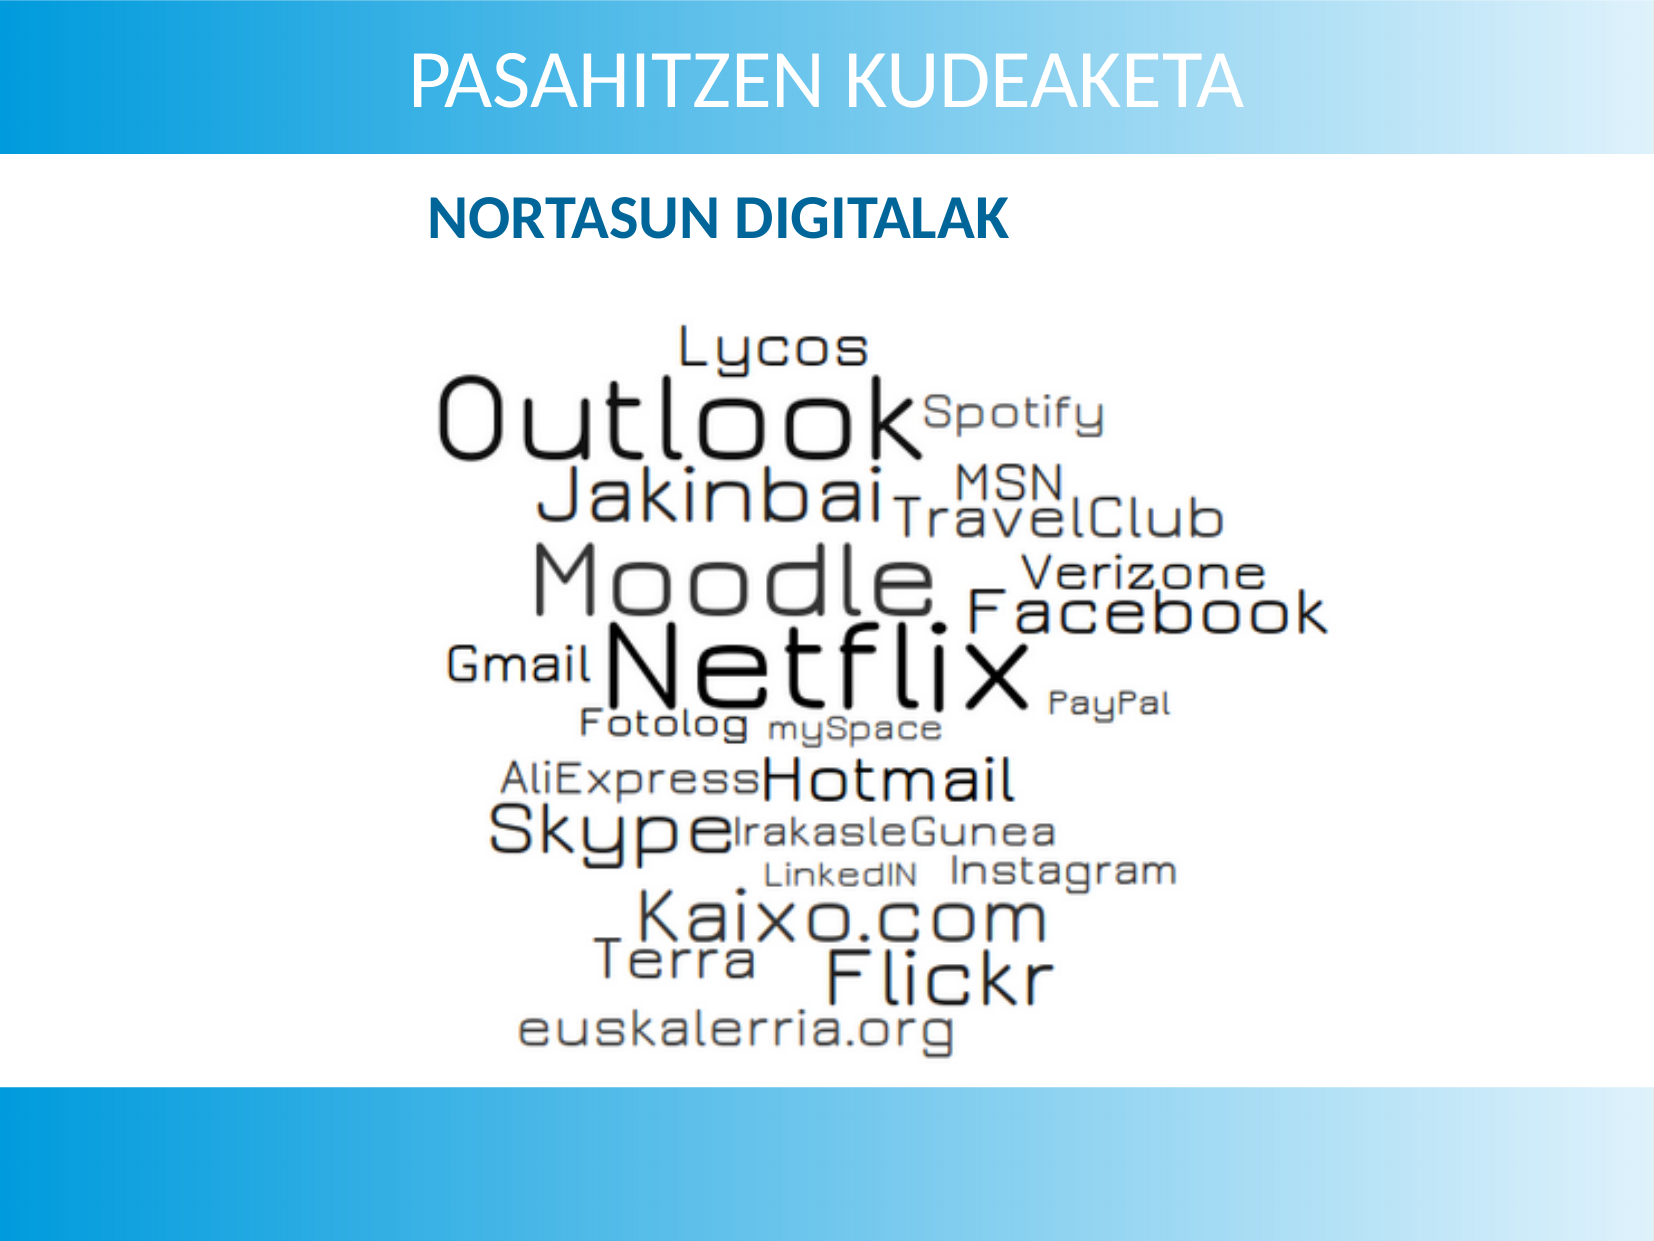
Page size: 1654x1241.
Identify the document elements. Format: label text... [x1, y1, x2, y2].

picture [141, 0, 1654, 154]
picture [412, 308, 1344, 1077]
picture [0, 1086, 1654, 1241]
text_box NORTASUN DIGITALAK [412, 184, 1222, 272]
title PASAHITZEN KUDEAKETA [82, 38, 1571, 136]
